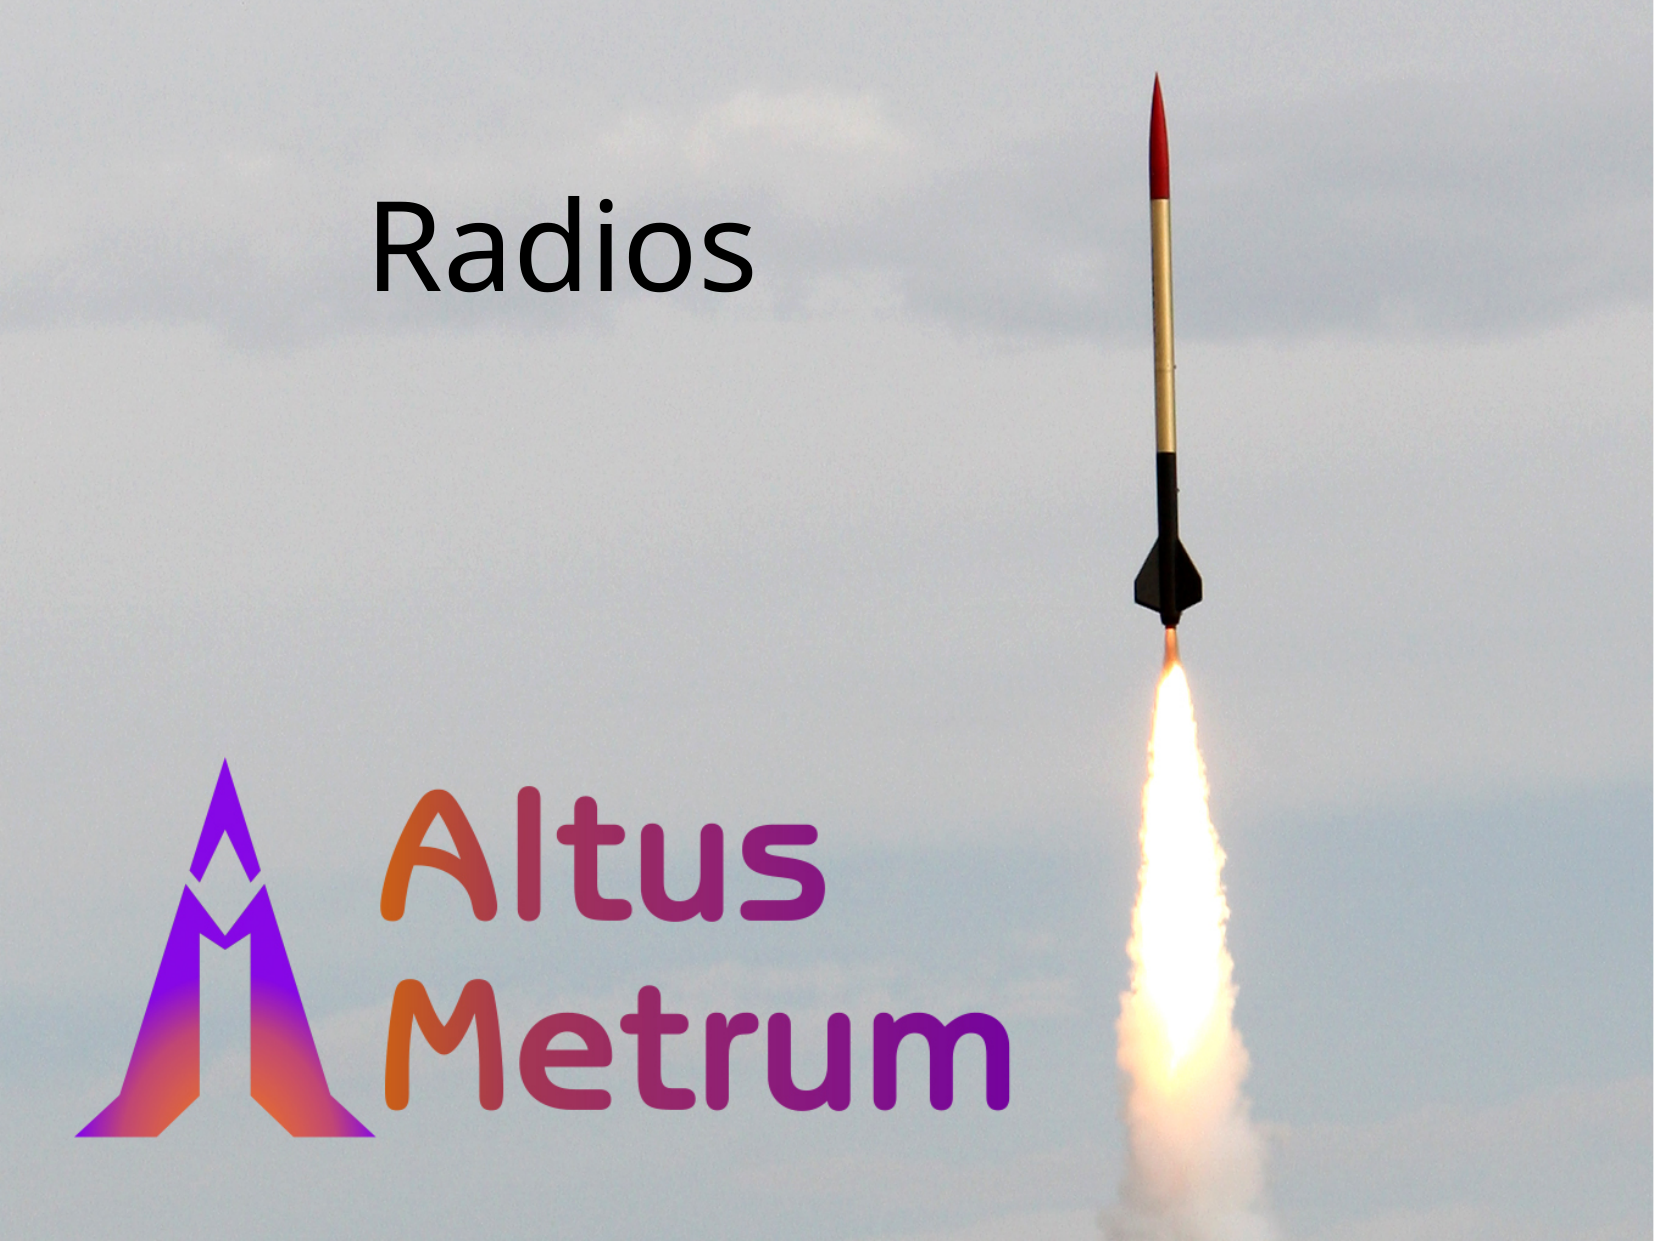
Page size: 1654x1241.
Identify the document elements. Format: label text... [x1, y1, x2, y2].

text_box Radios [74, 150, 1051, 311]
picture [0, 0, 1654, 1241]
